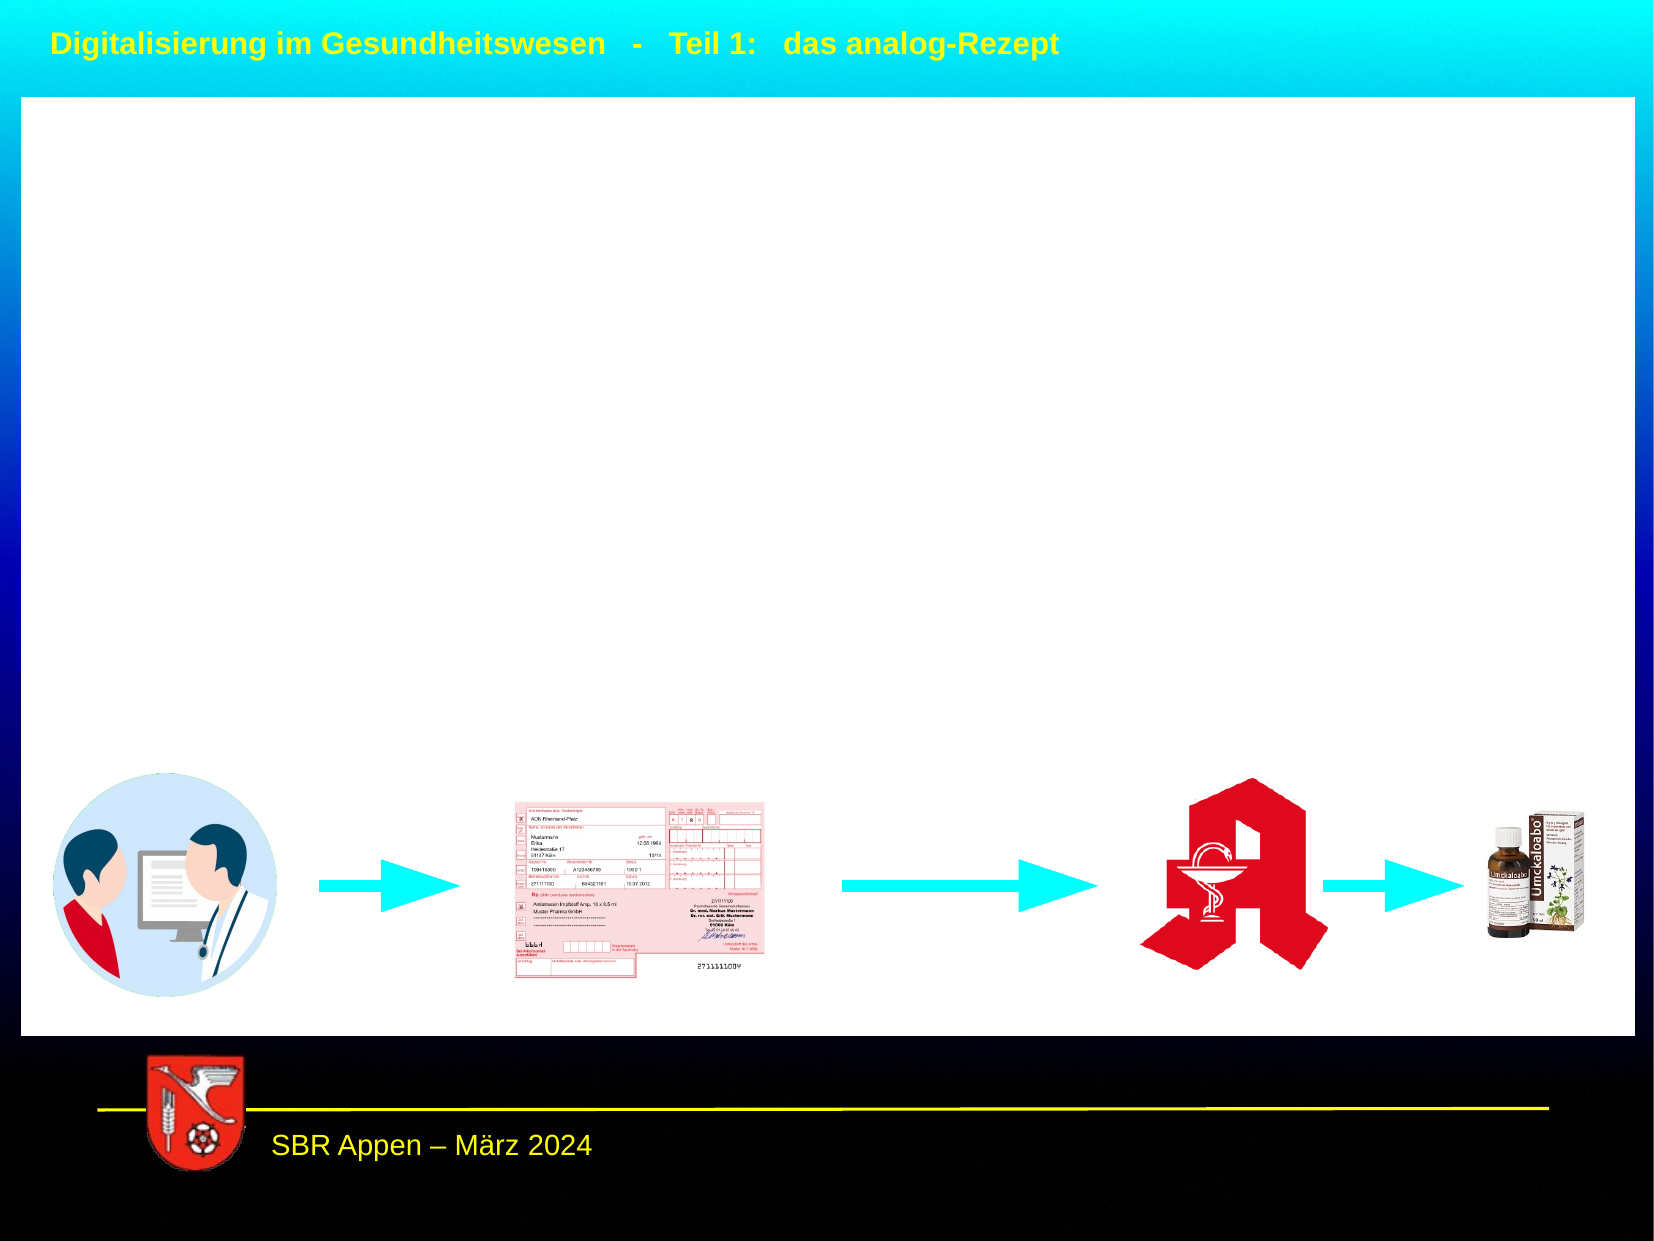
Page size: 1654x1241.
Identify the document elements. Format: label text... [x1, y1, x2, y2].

text_box SBR Appen – März 2024 [256, 1121, 760, 1170]
text_box Digitalisierung im Gesundheitswesen - Teil 1: das analog-Rezept [35, 19, 1094, 71]
picture [0, 0, 1654, 1241]
